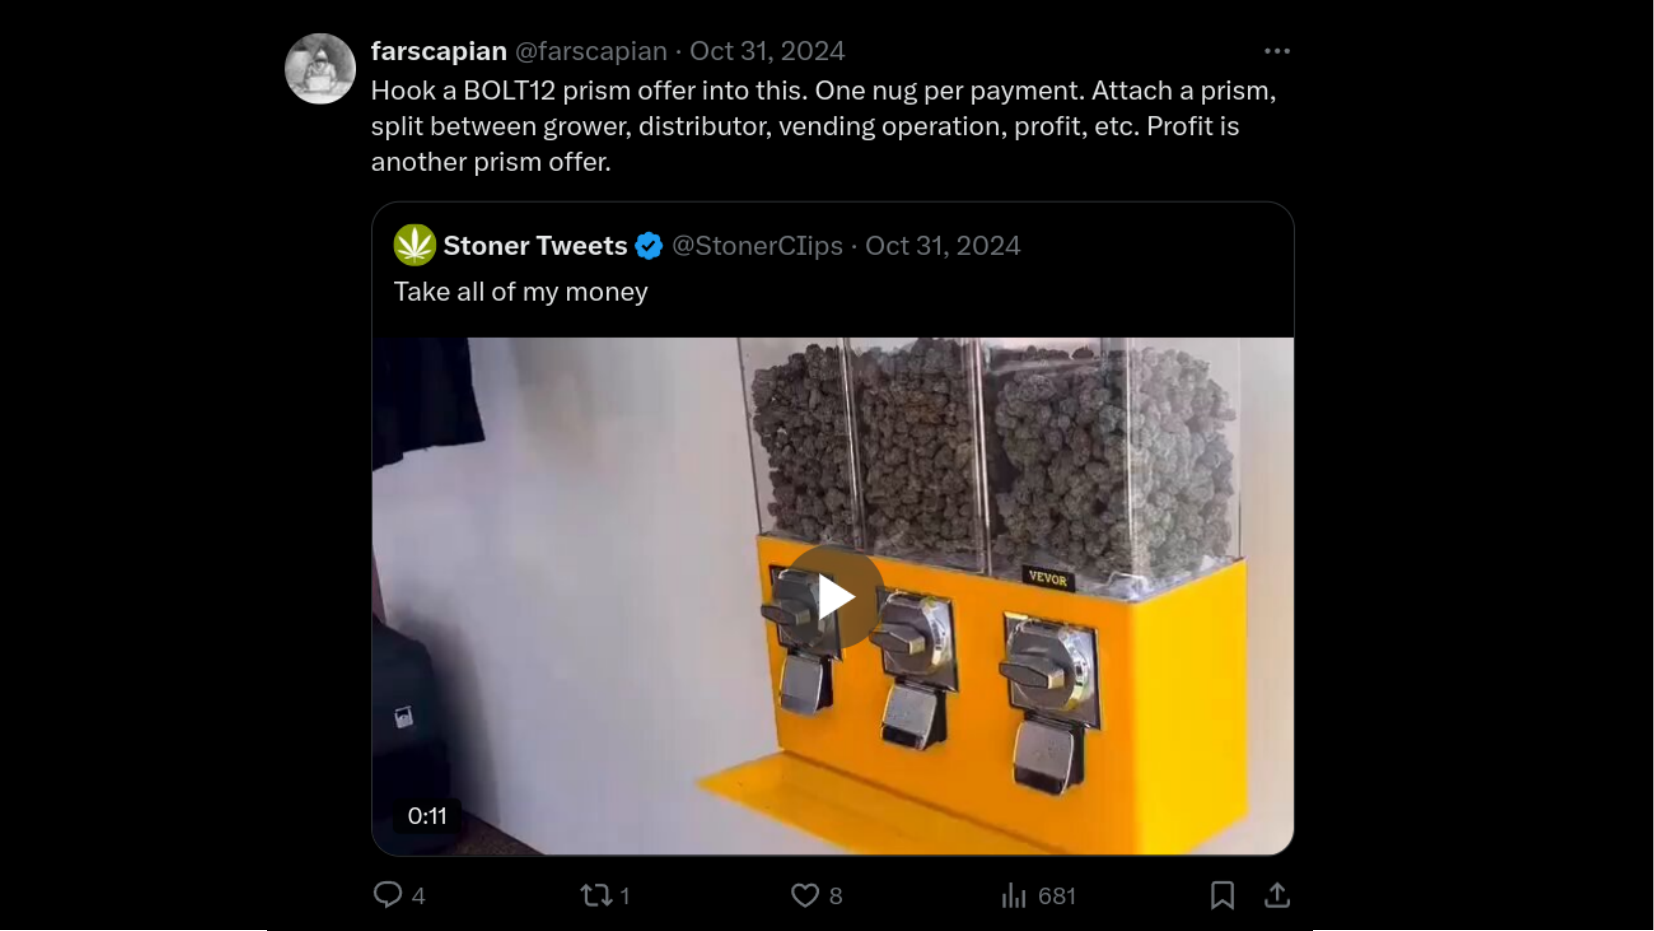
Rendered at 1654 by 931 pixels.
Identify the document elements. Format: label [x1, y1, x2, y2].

picture [267, 22, 1313, 931]
